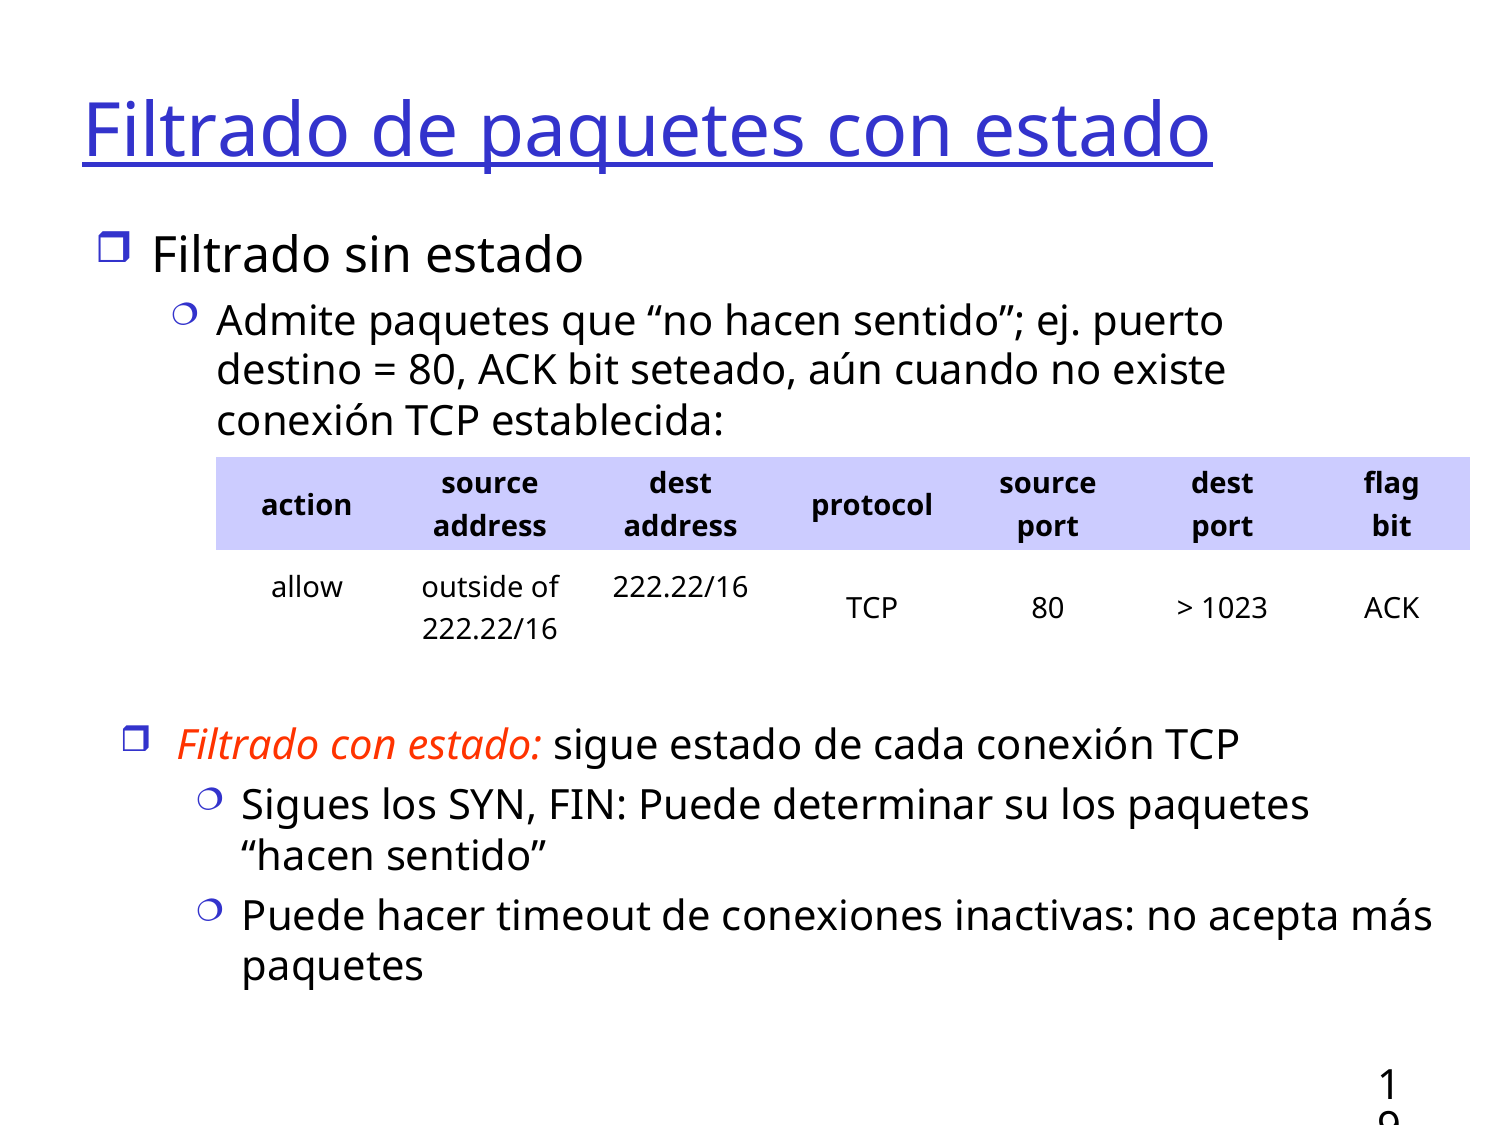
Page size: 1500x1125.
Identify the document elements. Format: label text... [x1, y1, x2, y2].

table_cell outside of 222.22/16 [398, 550, 582, 665]
table_header dest port [1131, 457, 1314, 550]
table_cell allow [216, 550, 398, 665]
text_box Filtrado con estado: sigue estado de cada conexión TCP Sigues los SYN, FIN: Puede determinar su los paquetes “hacen sentido” Puede hacer timeout de conexiones inactivas: no acepta más paquetes [105, 710, 1461, 981]
table_header action [216, 457, 398, 550]
table_cell ACK [1314, 550, 1470, 665]
table_header protocol [780, 457, 965, 550]
table_header source port [965, 457, 1131, 550]
table_cell 222.22/16 [582, 550, 780, 665]
table_header dest address [582, 457, 780, 550]
table_cell > 1023 [1131, 550, 1314, 665]
list Filtrado sin estado Admite paquetes que “no hacen sentido”; ej. puerto destino = 80, ACK bit seteado, aún cuando no existe conexión TCP establecida: [80, 215, 1313, 969]
table_header source address [398, 457, 582, 550]
table_cell 80 [965, 550, 1131, 665]
table_header flag bit [1314, 457, 1470, 550]
title Filtrado de paquetes con estado [67, 32, 1343, 221]
table_cell TCP [780, 550, 965, 665]
